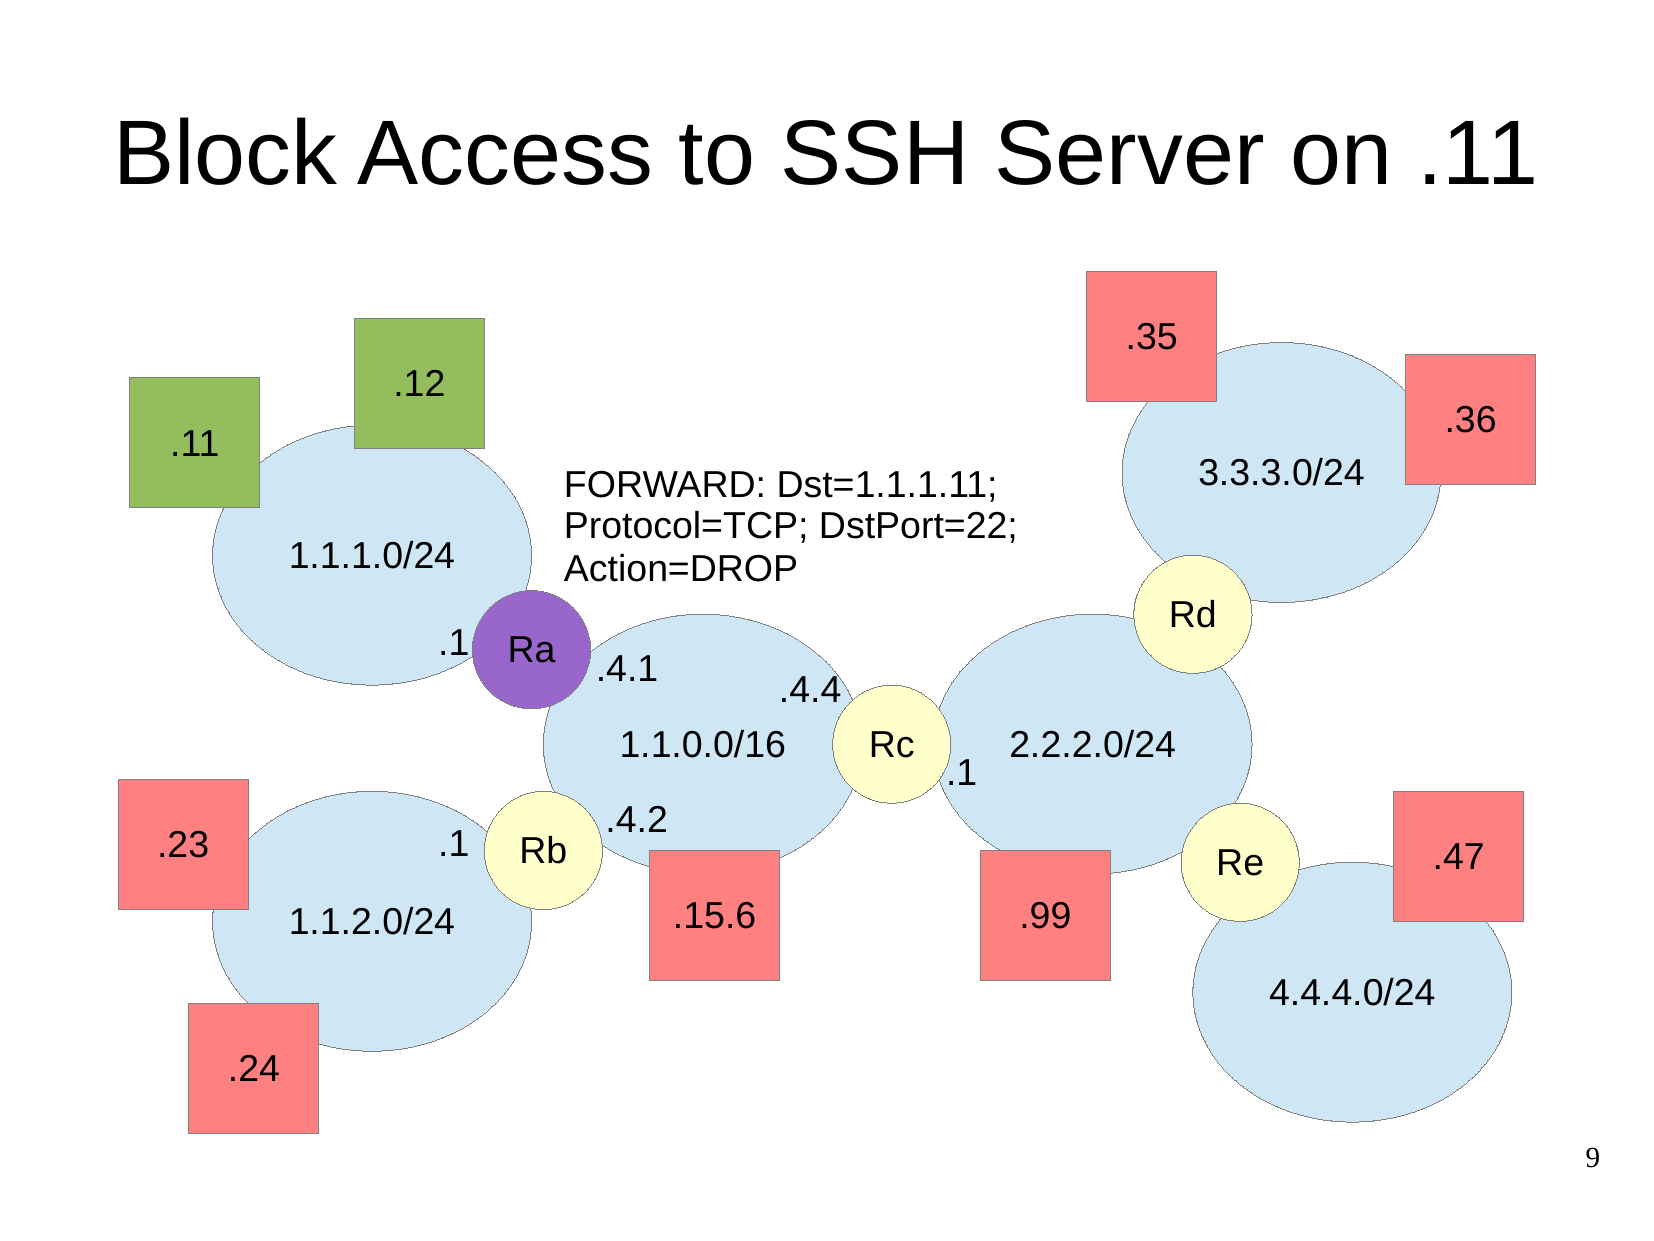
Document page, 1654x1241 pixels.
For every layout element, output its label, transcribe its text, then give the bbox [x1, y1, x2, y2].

text_box .11 [129, 377, 260, 508]
text_box .1 [423, 614, 485, 671]
text_box 1.1.2.0/24 [212, 791, 532, 1052]
text_box Re [1181, 803, 1300, 922]
text_box 1.1.1.0/24 [212, 426, 532, 686]
text_box .15.6 [649, 850, 780, 981]
text_box 1.1.0.0/16 [543, 614, 853, 867]
text_box .4.2 [590, 791, 683, 849]
text_box Ra [476, 590, 590, 709]
text_box 4.4.4.0/24 [1192, 862, 1512, 1123]
text_box .4.4 [764, 661, 857, 719]
text_box 2.2.2.0/24 [939, 614, 1253, 874]
text_box .12 [354, 318, 485, 449]
text_box Rb [485, 791, 603, 910]
text_box .1 [423, 814, 485, 872]
text_box .36 [1405, 354, 1536, 485]
text_box .23 [118, 779, 249, 910]
text_box Rc [832, 685, 951, 804]
text_box FORWARD: Dst=1.1.1.11; Protocol=TCP; DstPort=22; Action=DROP [549, 455, 1044, 597]
text_box .24 [188, 1003, 319, 1134]
text_box .99 [980, 850, 1111, 981]
text_box 3.3.3.0/24 [1122, 342, 1441, 603]
text_box .1 [931, 744, 993, 801]
text_box Rd [1133, 555, 1253, 674]
text_box .4.1 [581, 640, 674, 697]
text_box .47 [1393, 791, 1524, 922]
title Block Access to SSH Server on .11 [82, 49, 1571, 257]
text_box .35 [1086, 271, 1217, 402]
